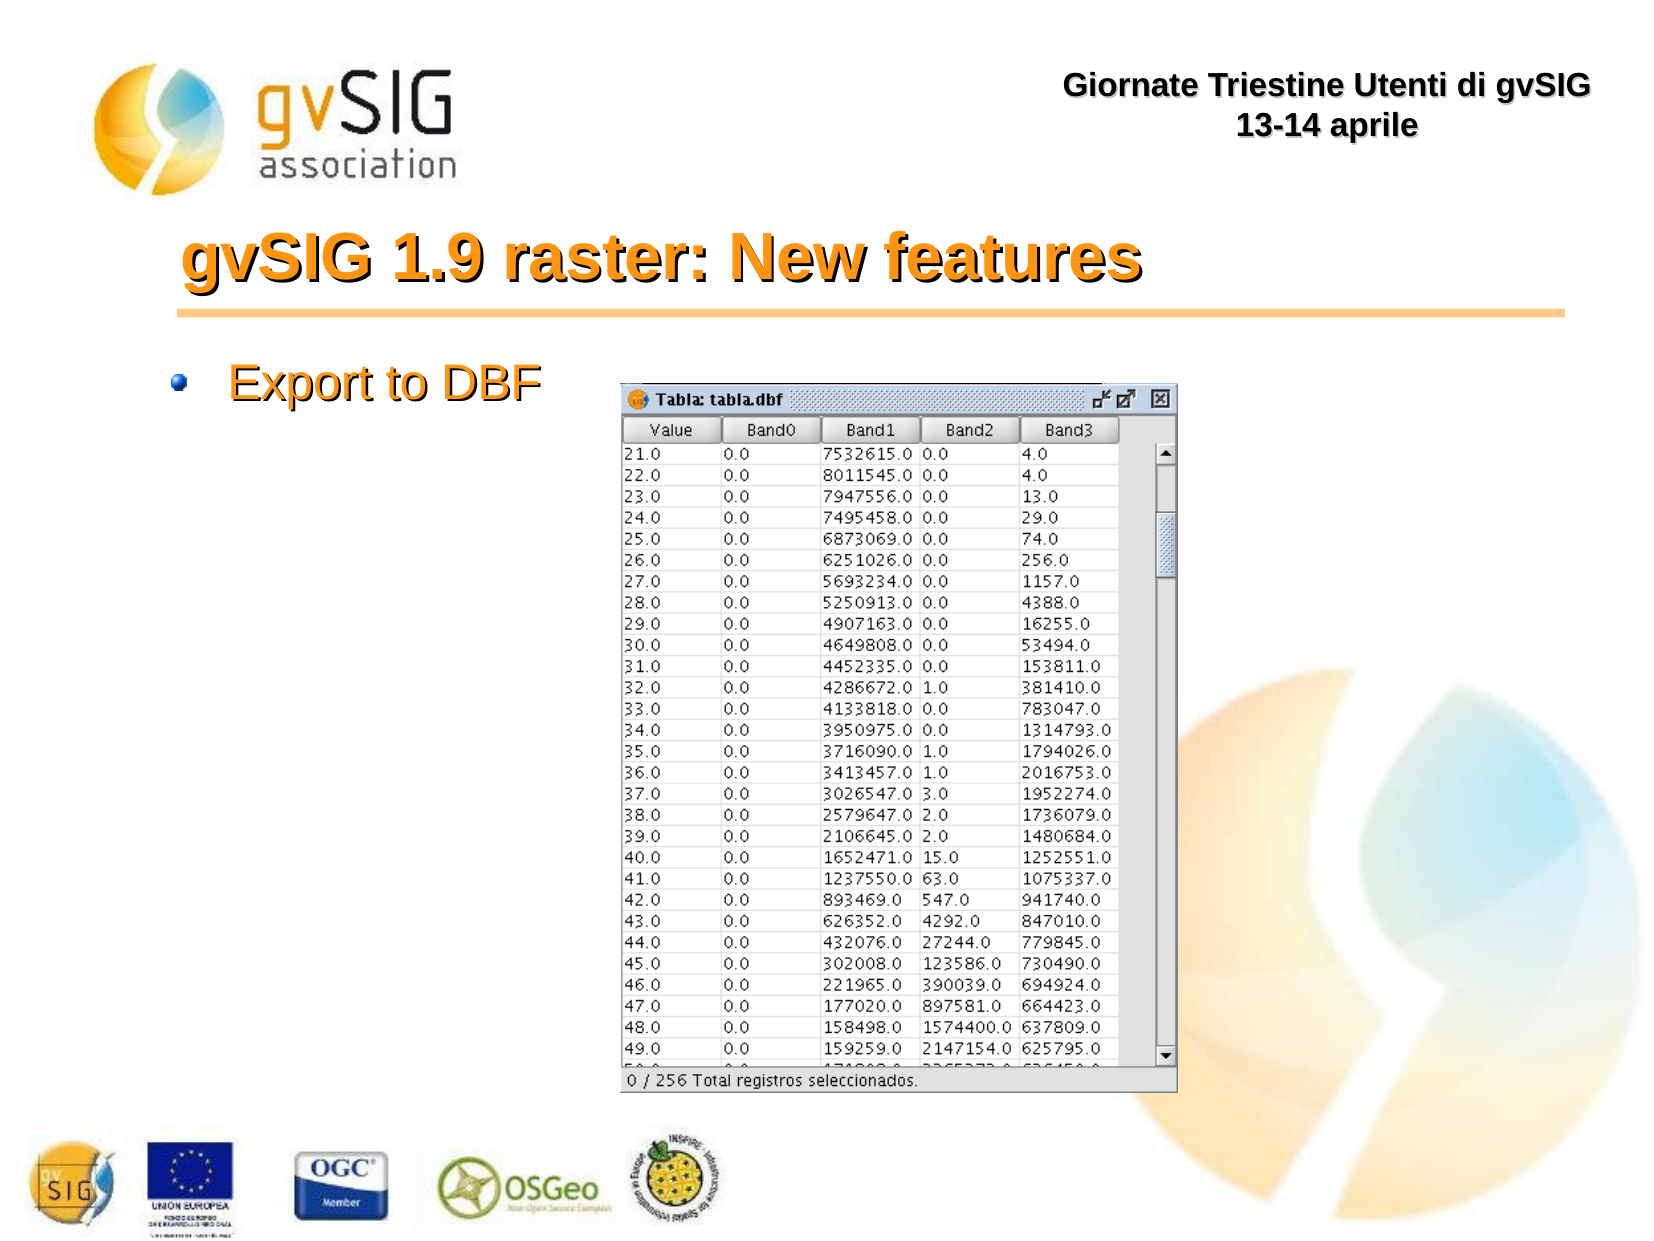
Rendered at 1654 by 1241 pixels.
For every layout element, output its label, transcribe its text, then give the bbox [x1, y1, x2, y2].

list Export to DBF [171, 354, 1388, 443]
text_box gvSIG 1.9 raster: New features [165, 211, 1447, 302]
picture [1, 0, 1654, 1241]
